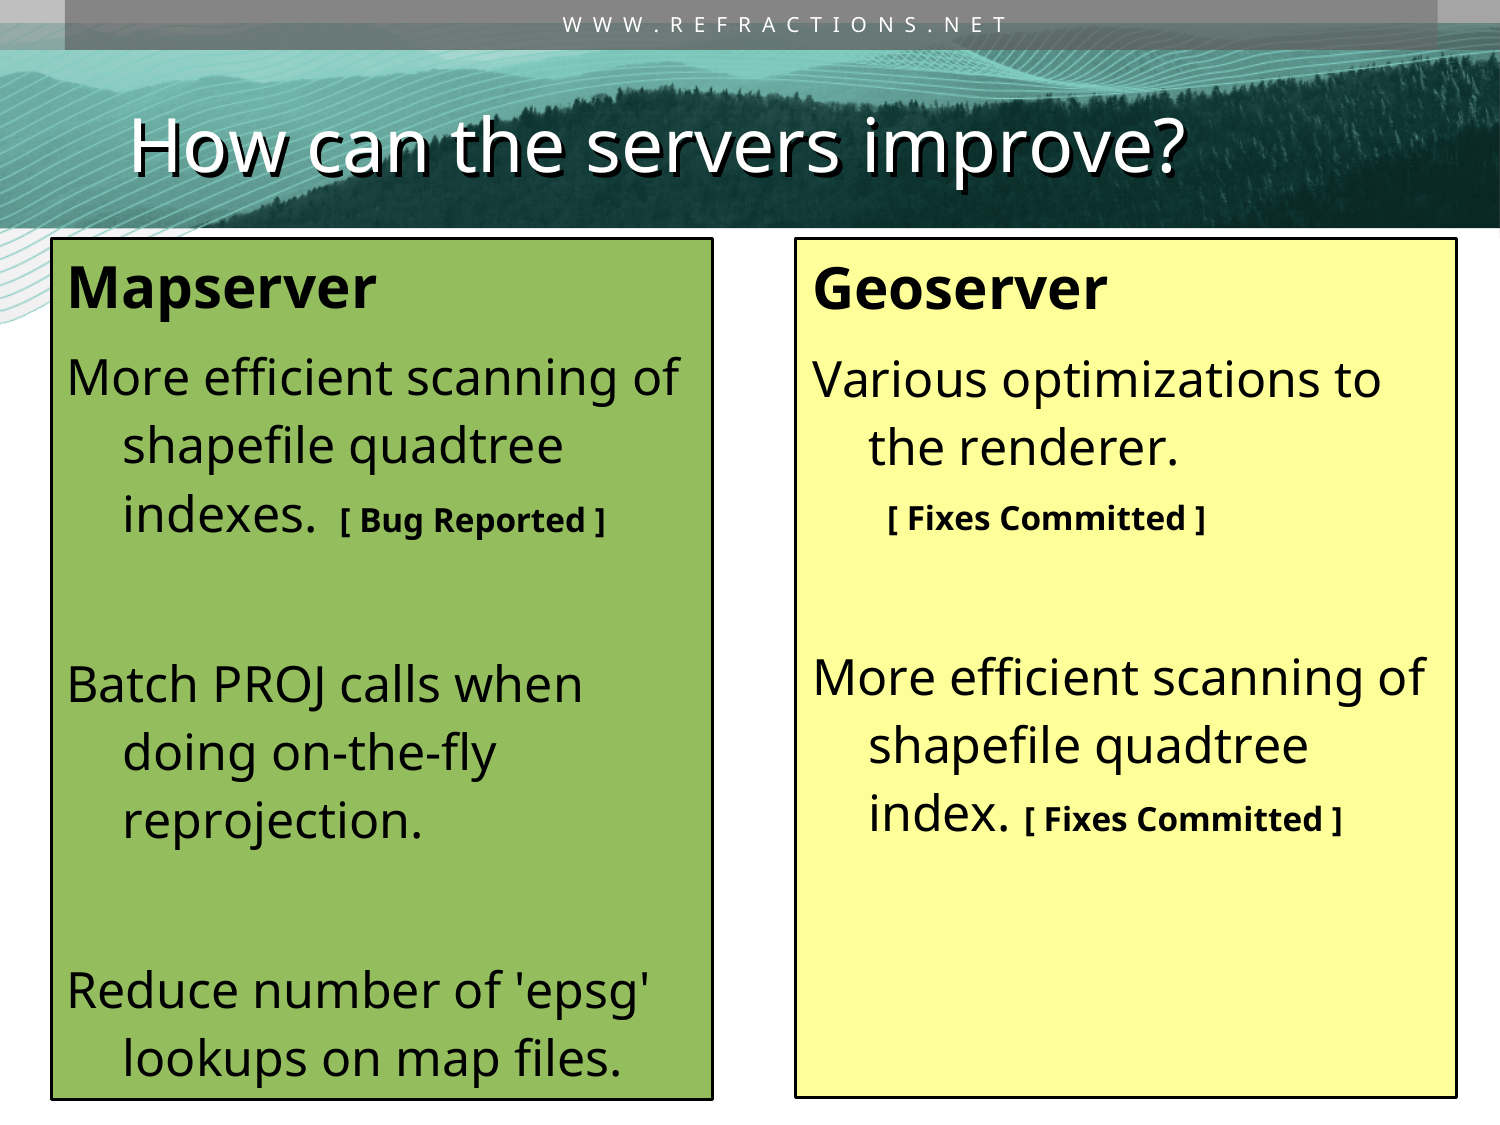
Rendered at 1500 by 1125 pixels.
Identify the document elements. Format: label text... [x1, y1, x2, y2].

list Mapserver More efficient scanning of shapefile quadtree indexes. [ Bug Reported ] Batch PROJ calls when doing on-the-fly reprojection. Reduce number of 'epsg' lookups on map files. [51, 238, 713, 1095]
picture [0, 50, 1500, 325]
title How can the servers improve? [112, 62, 1388, 226]
list Geoserver Various optimizations to the renderer. [ Fixes Committed ] More efficient scanning of shapefile quadtree index. [ Fixes Committed ] [795, 238, 1457, 1098]
